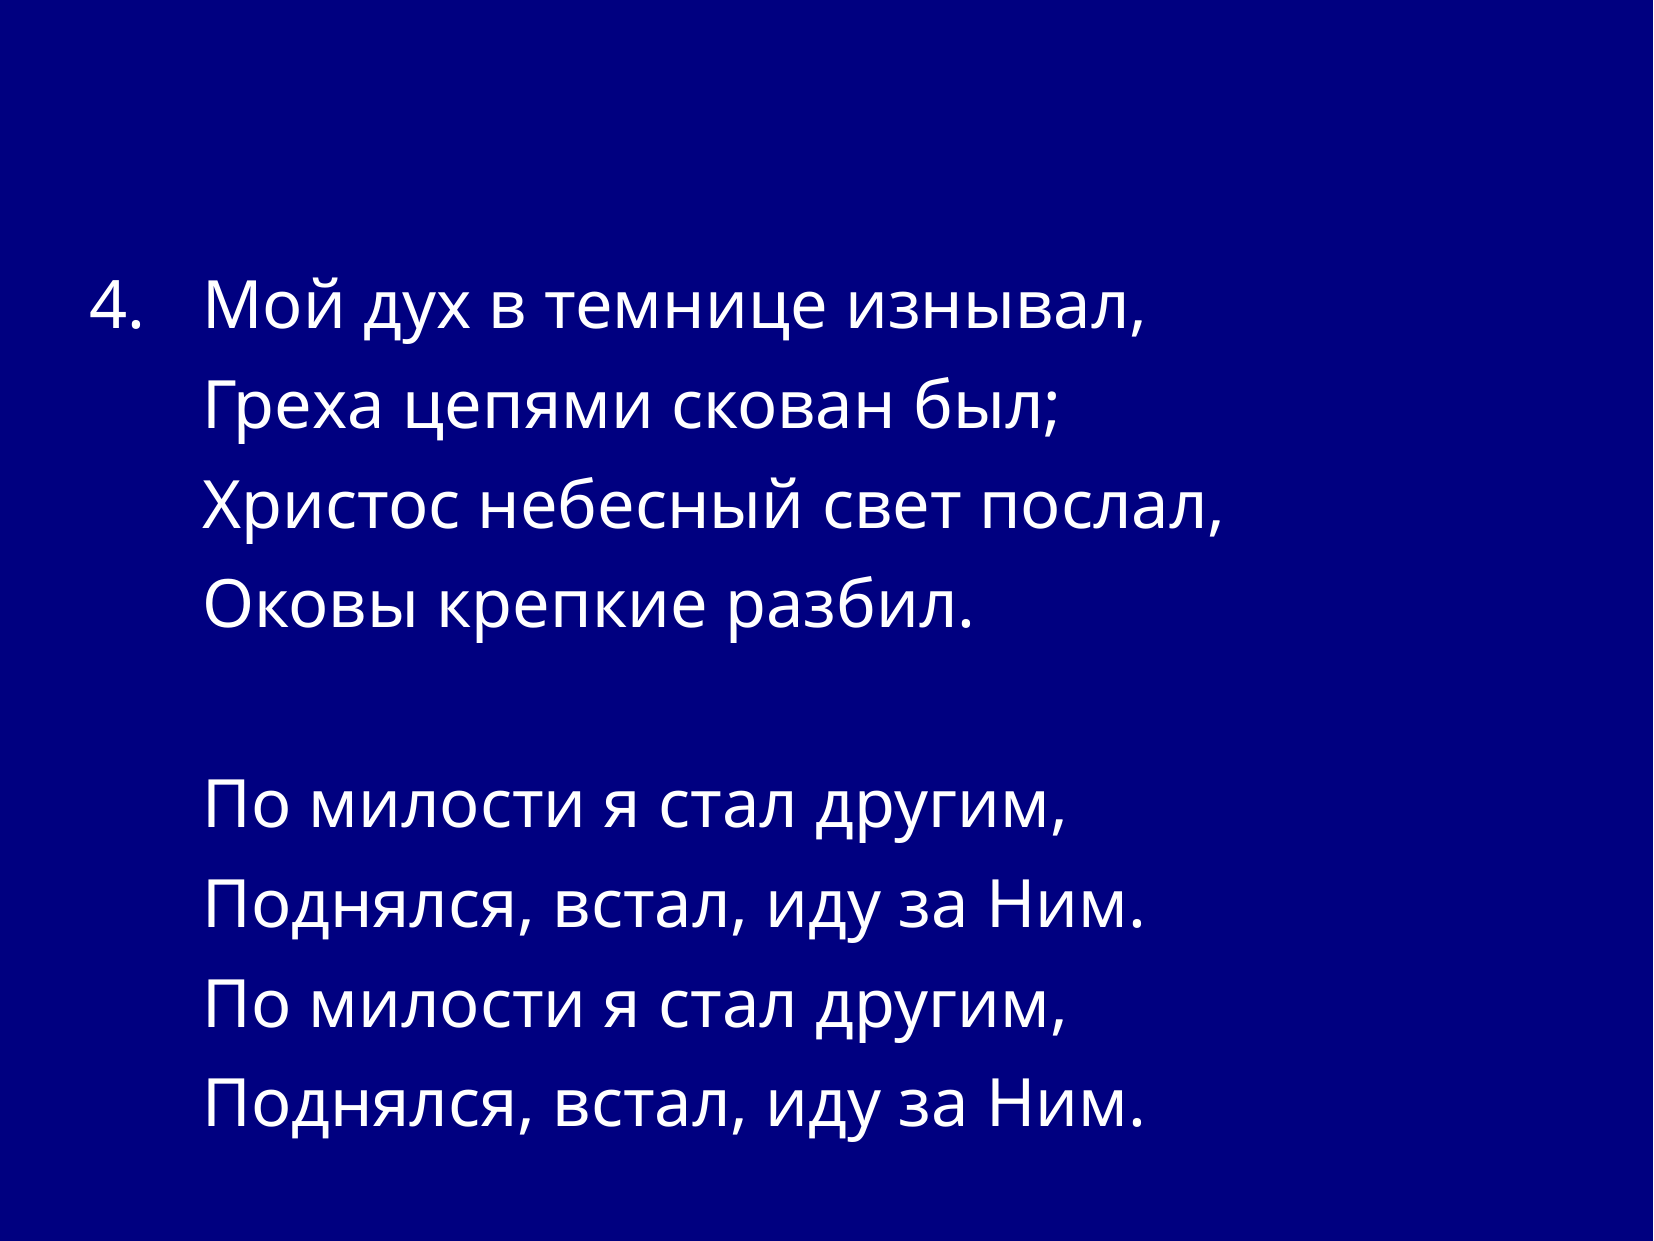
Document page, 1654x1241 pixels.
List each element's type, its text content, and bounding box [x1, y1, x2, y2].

text_box 4. Мой дух в темнице изнывал, Греха цепями скован был; Христос небесный свет послал, Оковы крепкие разбил. По милости я стал другим, Поднялся, встал, иду за Ним. По милости я стал другим, Поднялся, встал, иду за Ним. [75, 150, 1576, 1163]
